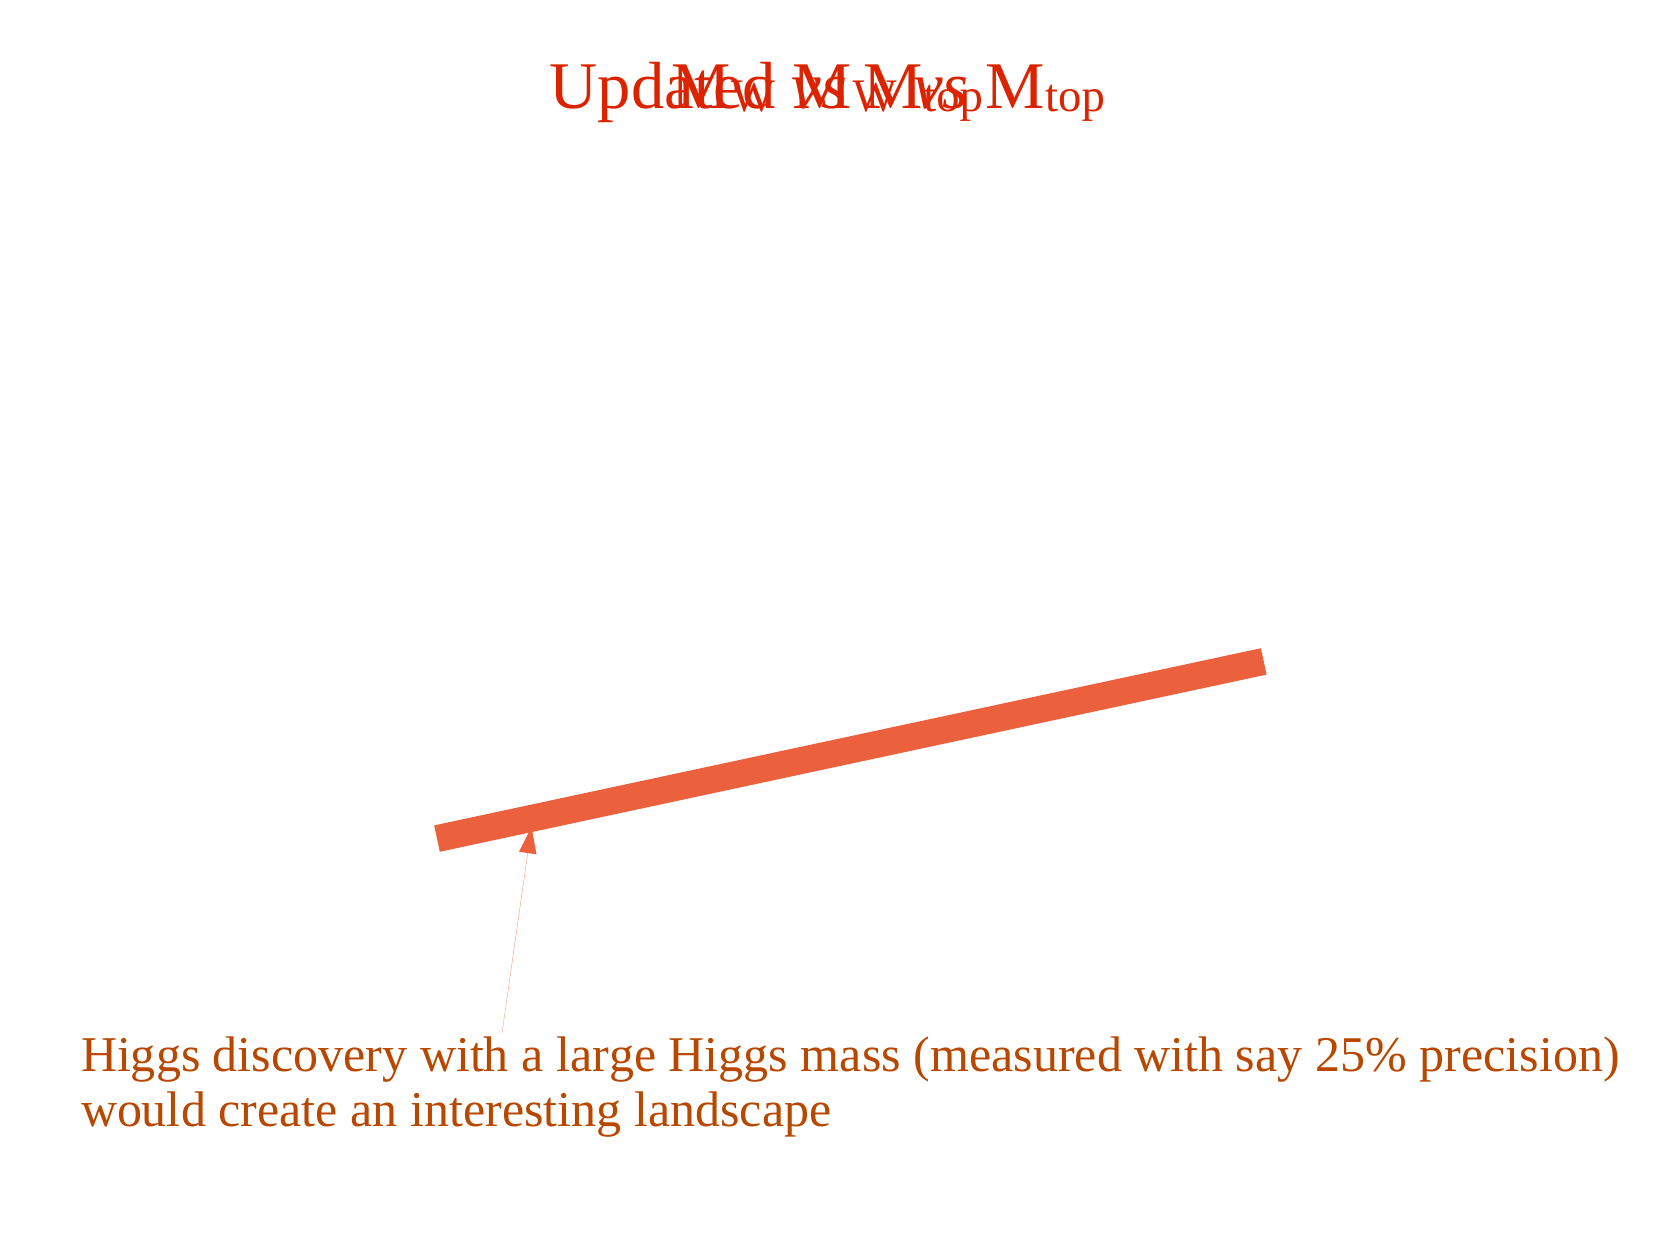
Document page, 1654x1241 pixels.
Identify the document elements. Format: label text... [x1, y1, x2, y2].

text_box Higgs discovery with a large Higgs mass (measured with say 25% precision) would create an interesting landscape [81, 1026, 1631, 1138]
picture [230, 190, 1353, 1026]
title MW vs Mtop [121, 0, 1534, 190]
